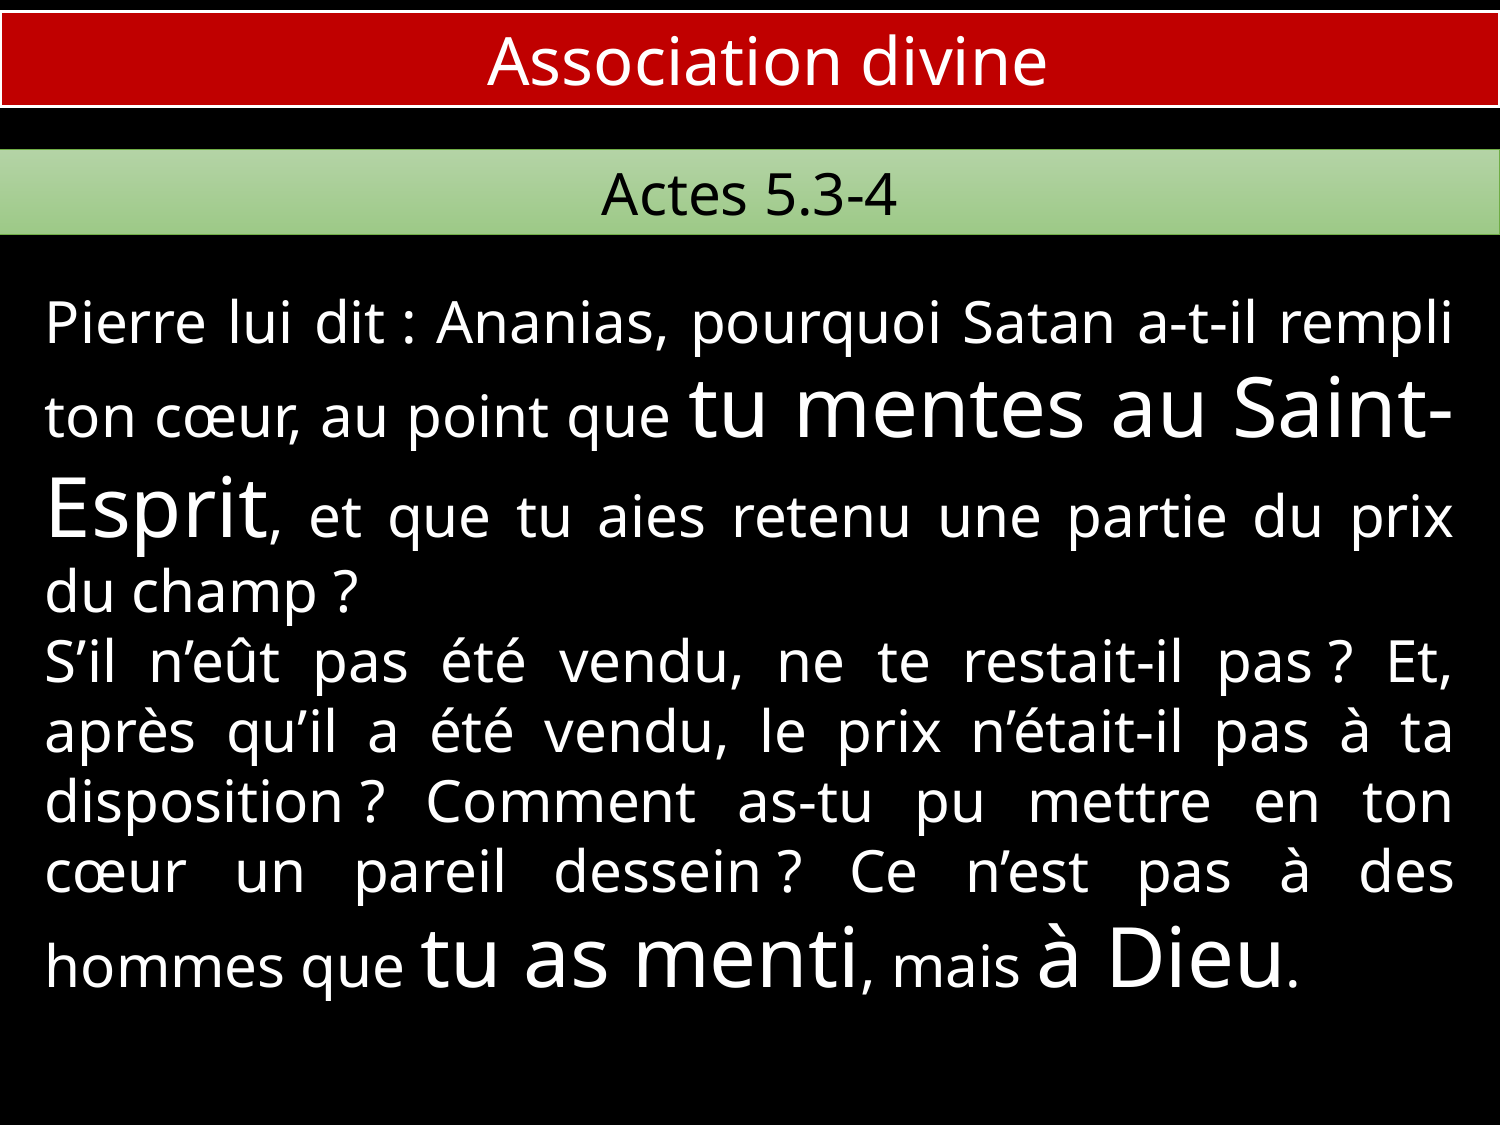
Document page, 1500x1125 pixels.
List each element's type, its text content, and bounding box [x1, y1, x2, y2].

text_box Association divine [0, 11, 1500, 107]
text_box Pierre lui dit : Ananias, pourquoi Satan a-t-il rempli ton cœur, au point que tu mentes au Saint-Esprit, et que tu aies retenu une partie du prix du champ ? S’il n’eût pas été vendu, ne te restait-il pas ? Et, après qu’il a été vendu, le prix n’était-il pas à ta disposition ? Comment as-tu pu mettre en ton cœur un pareil dessein ? Ce n’est pas à des hommes que tu as menti, mais à Dieu. [30, 277, 1470, 1012]
text_box Actes 5.3-4 [0, 149, 1500, 235]
